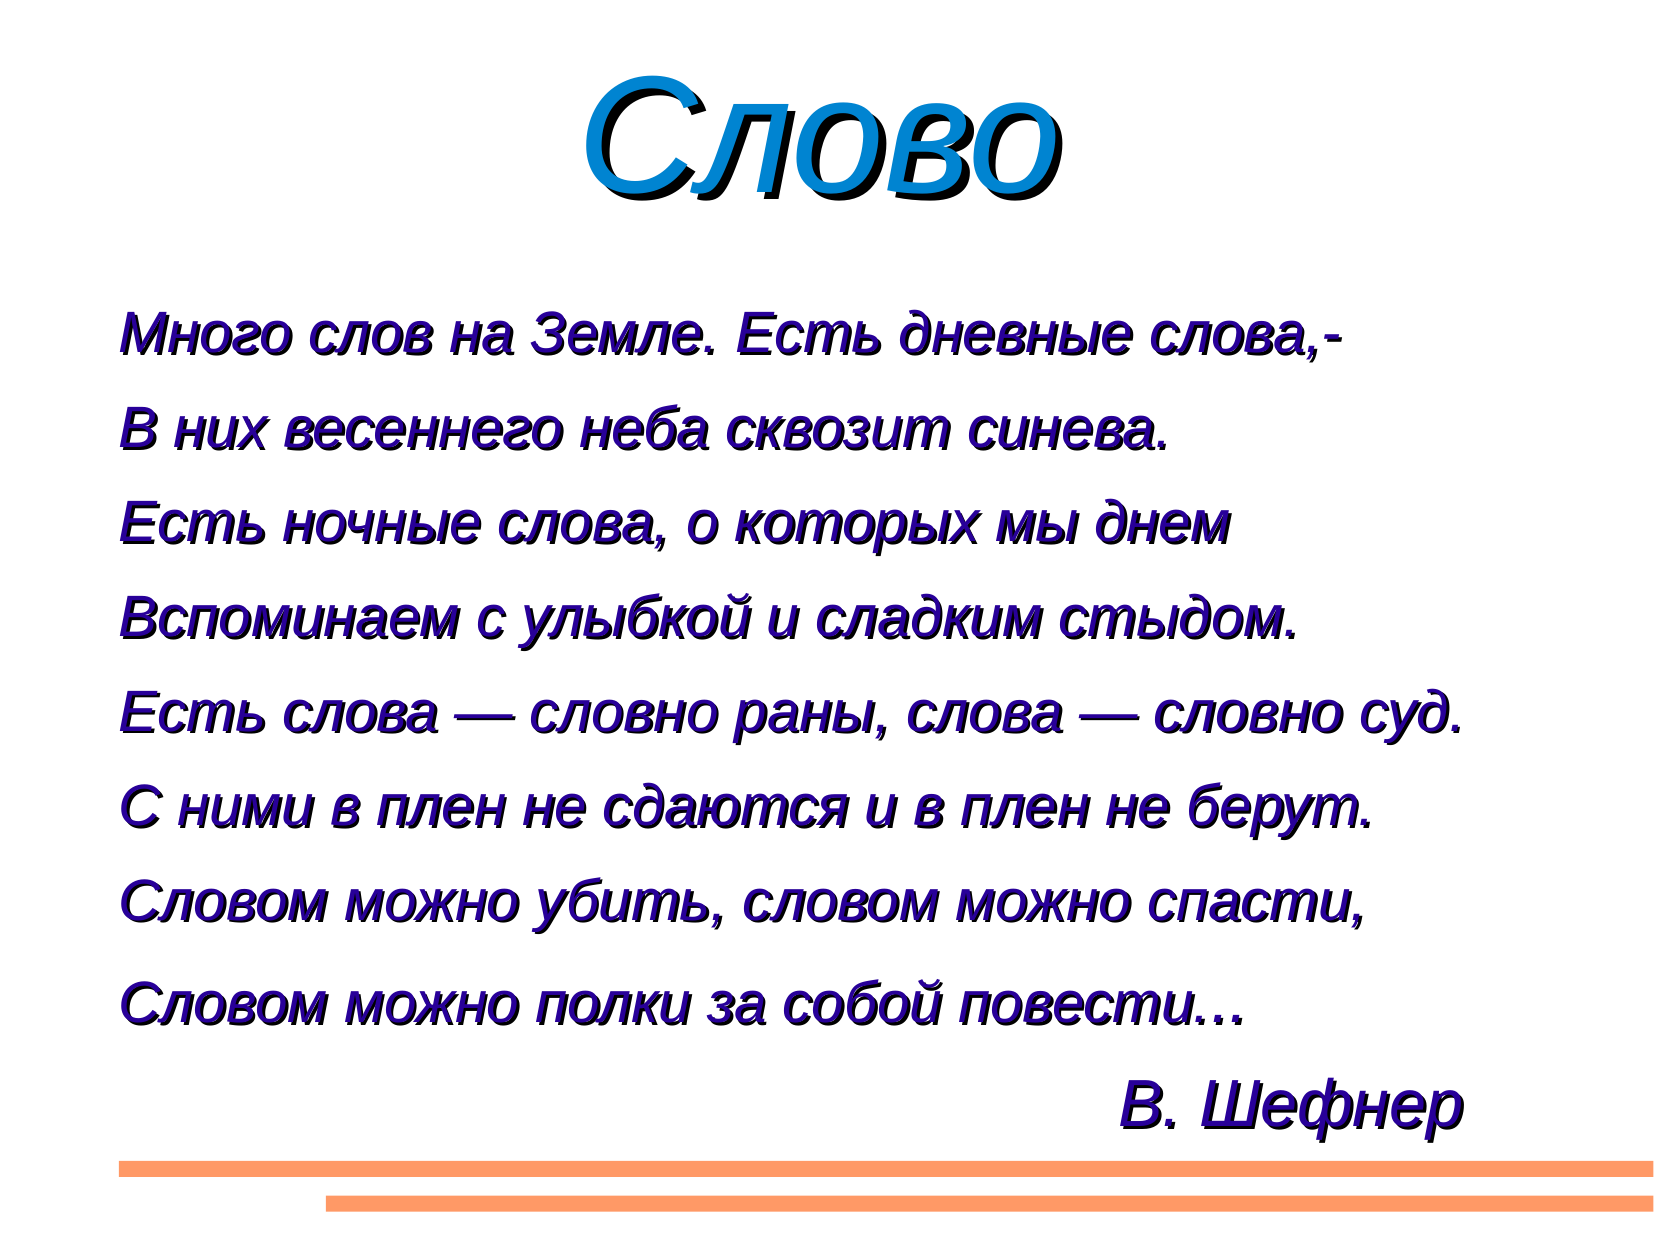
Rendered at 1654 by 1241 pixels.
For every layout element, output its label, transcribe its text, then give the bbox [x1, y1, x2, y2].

list Много слов на Земле. Есть дневные слова,- В них весеннего неба сквозит синева. Есть ночные слова, о которых мы днем Вспоминаем с улыбкой и сладким стыдом. Есть слова — словно раны, слова — словно суд. С ними в плен не сдаются и в плен не берут. Словом можно убить, словом можно спасти, Словом можно полки за собой повести... В. Шефнер [119, 300, 1654, 1149]
title Слово [113, 0, 1526, 396]
